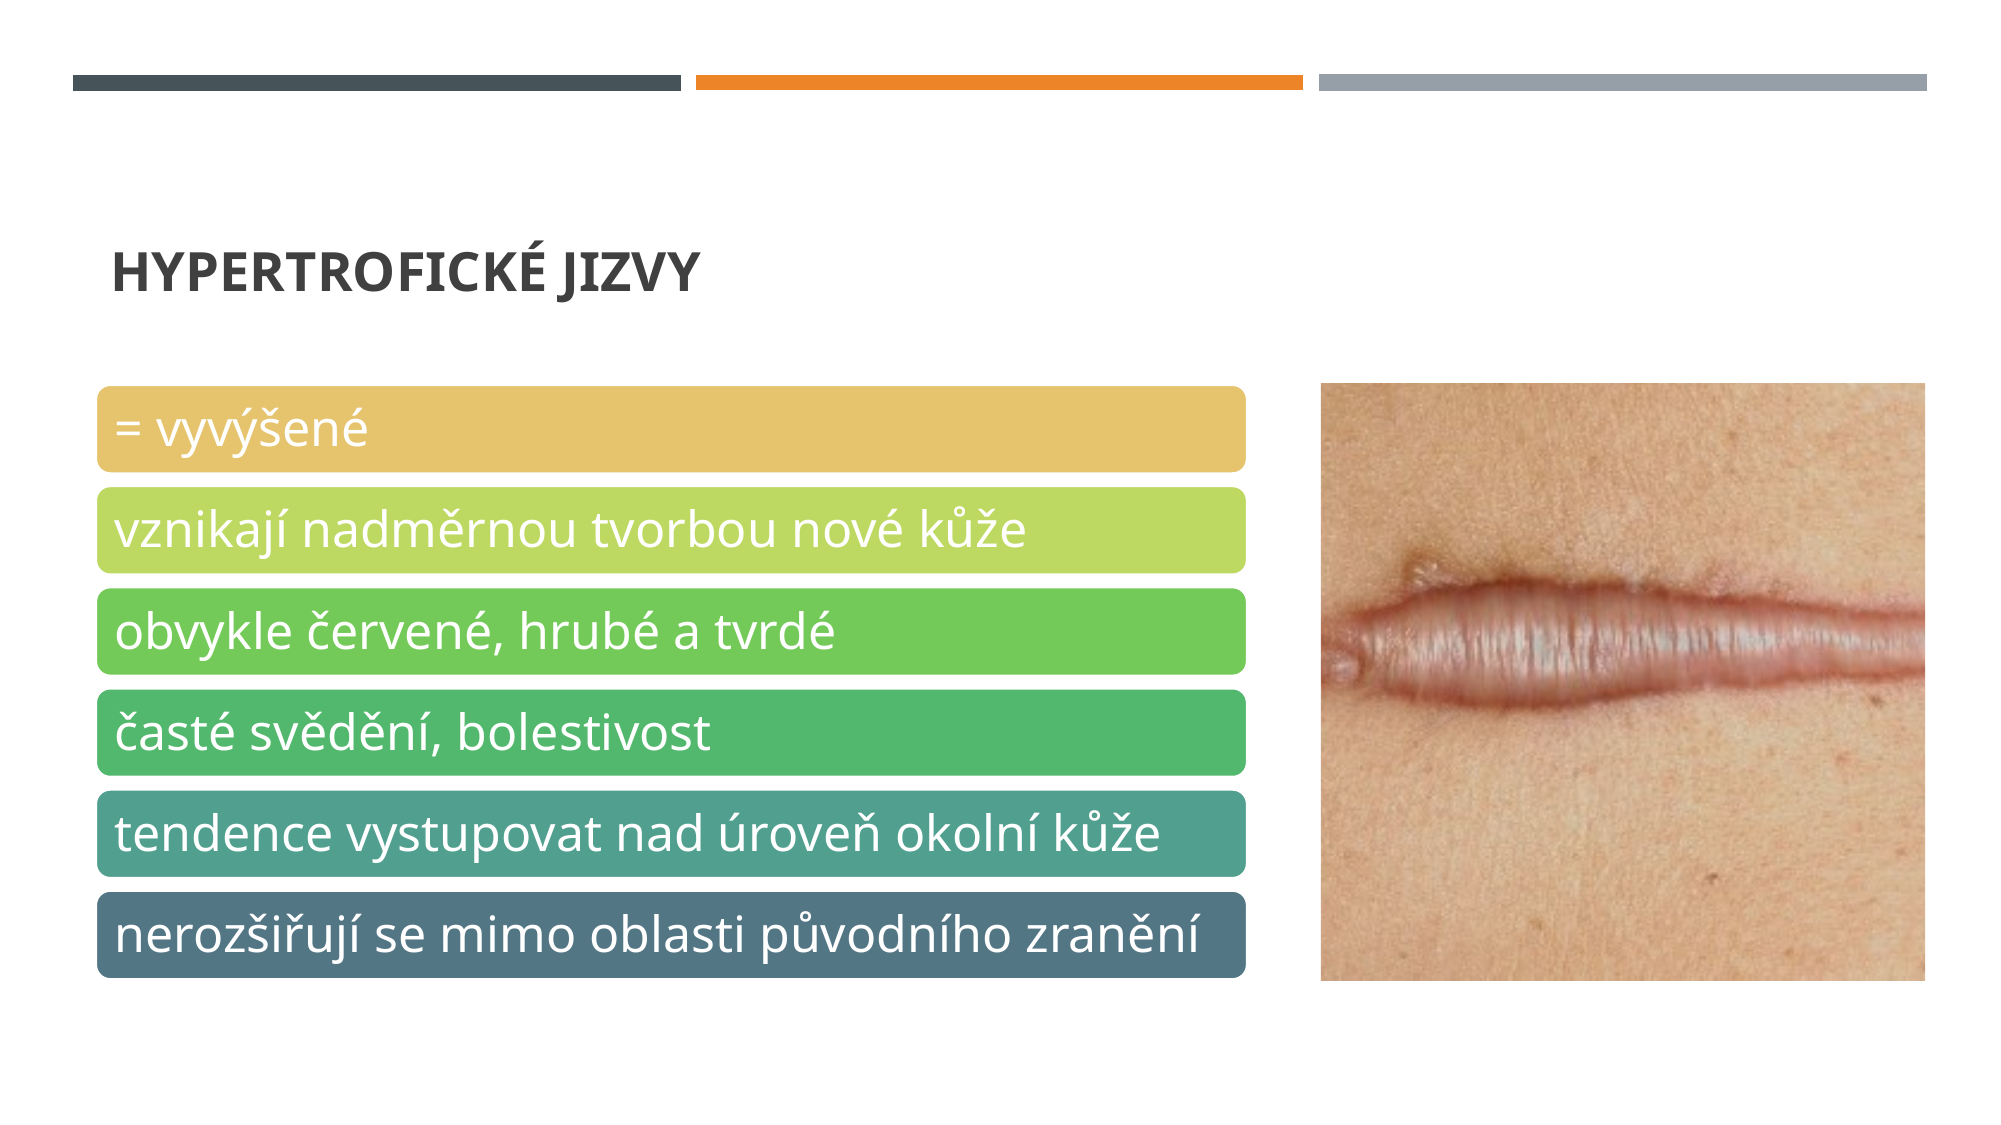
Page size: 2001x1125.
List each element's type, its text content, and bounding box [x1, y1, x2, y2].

text_box tendence vystupovat nad úroveň okolní kůže [95, 788, 1248, 879]
text_box vznikají nadměrnou tvorbou nové kůže [95, 485, 1248, 576]
picture [1320, 383, 1926, 981]
text_box obvykle červené, hrubé a tvrdé [95, 586, 1248, 677]
title HYPERTROFICKÉ JIZVY [95, 115, 1905, 311]
text_box nerozšiřují se mimo oblasti původního zranění [95, 890, 1248, 980]
text_box = vyvýšené [95, 384, 1248, 475]
text_box časté svědění, bolestivost [95, 687, 1248, 778]
